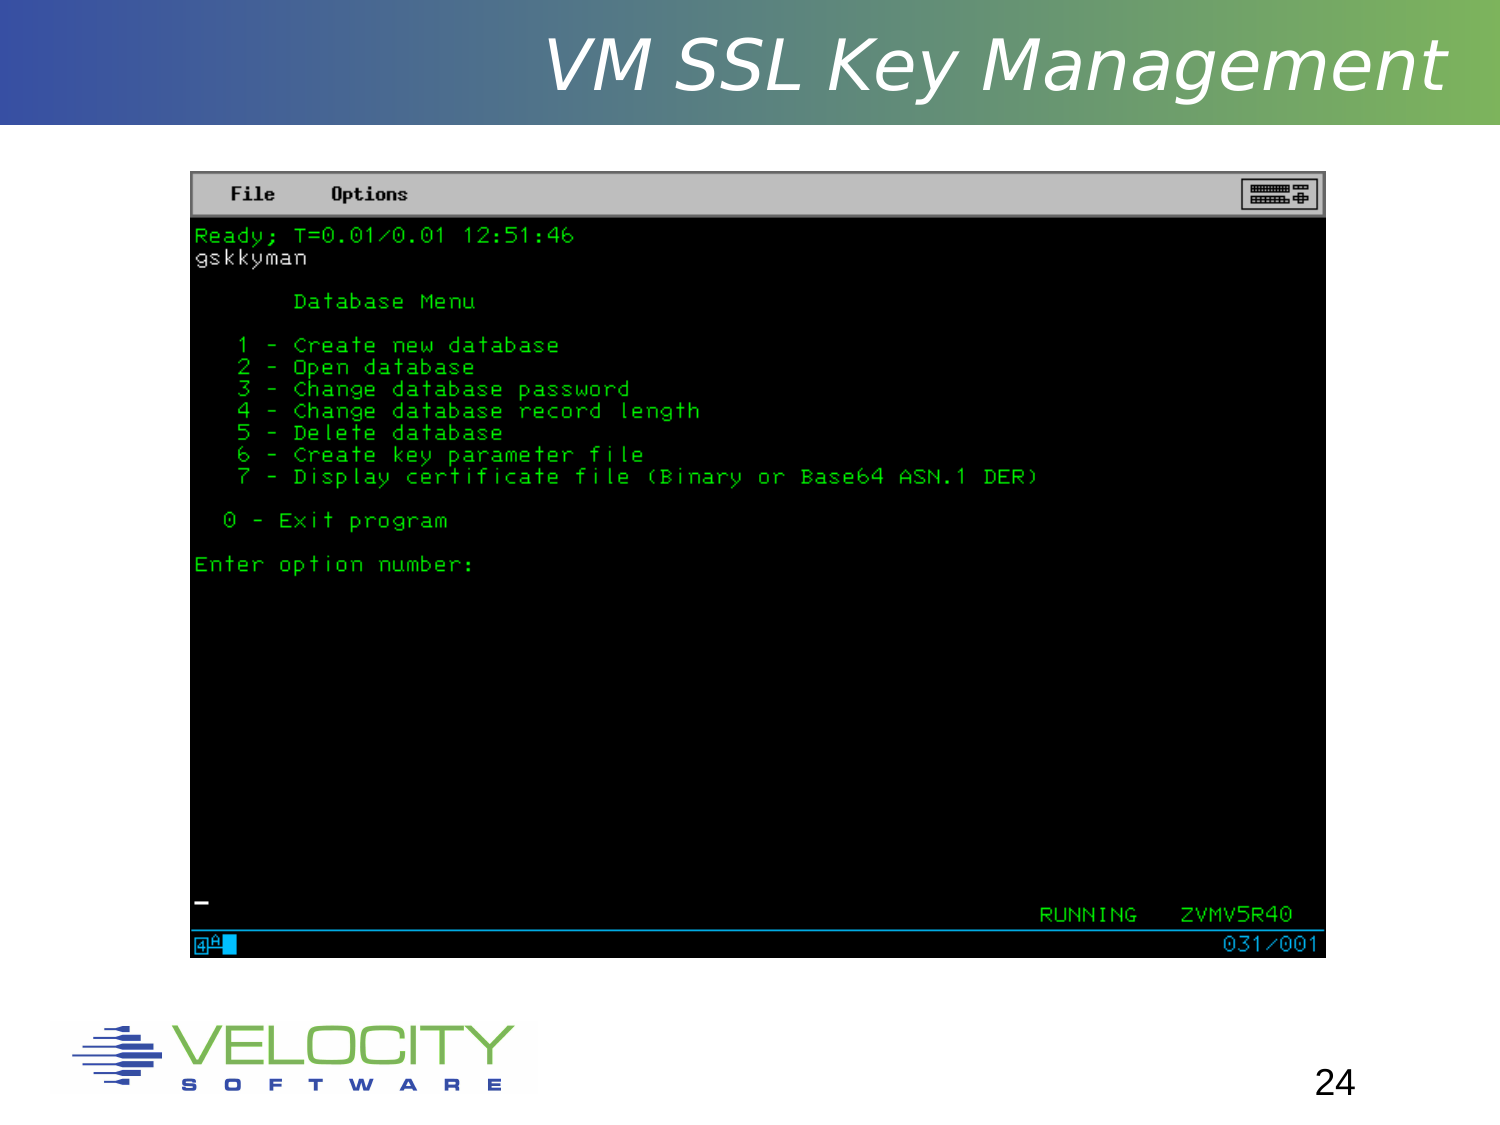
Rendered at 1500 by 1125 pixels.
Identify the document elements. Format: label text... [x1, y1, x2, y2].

title VM SSL Key Management [62, 12, 1463, 113]
picture [190, 932, 1326, 958]
picture [50, 1021, 538, 1094]
picture [190, 171, 1326, 929]
